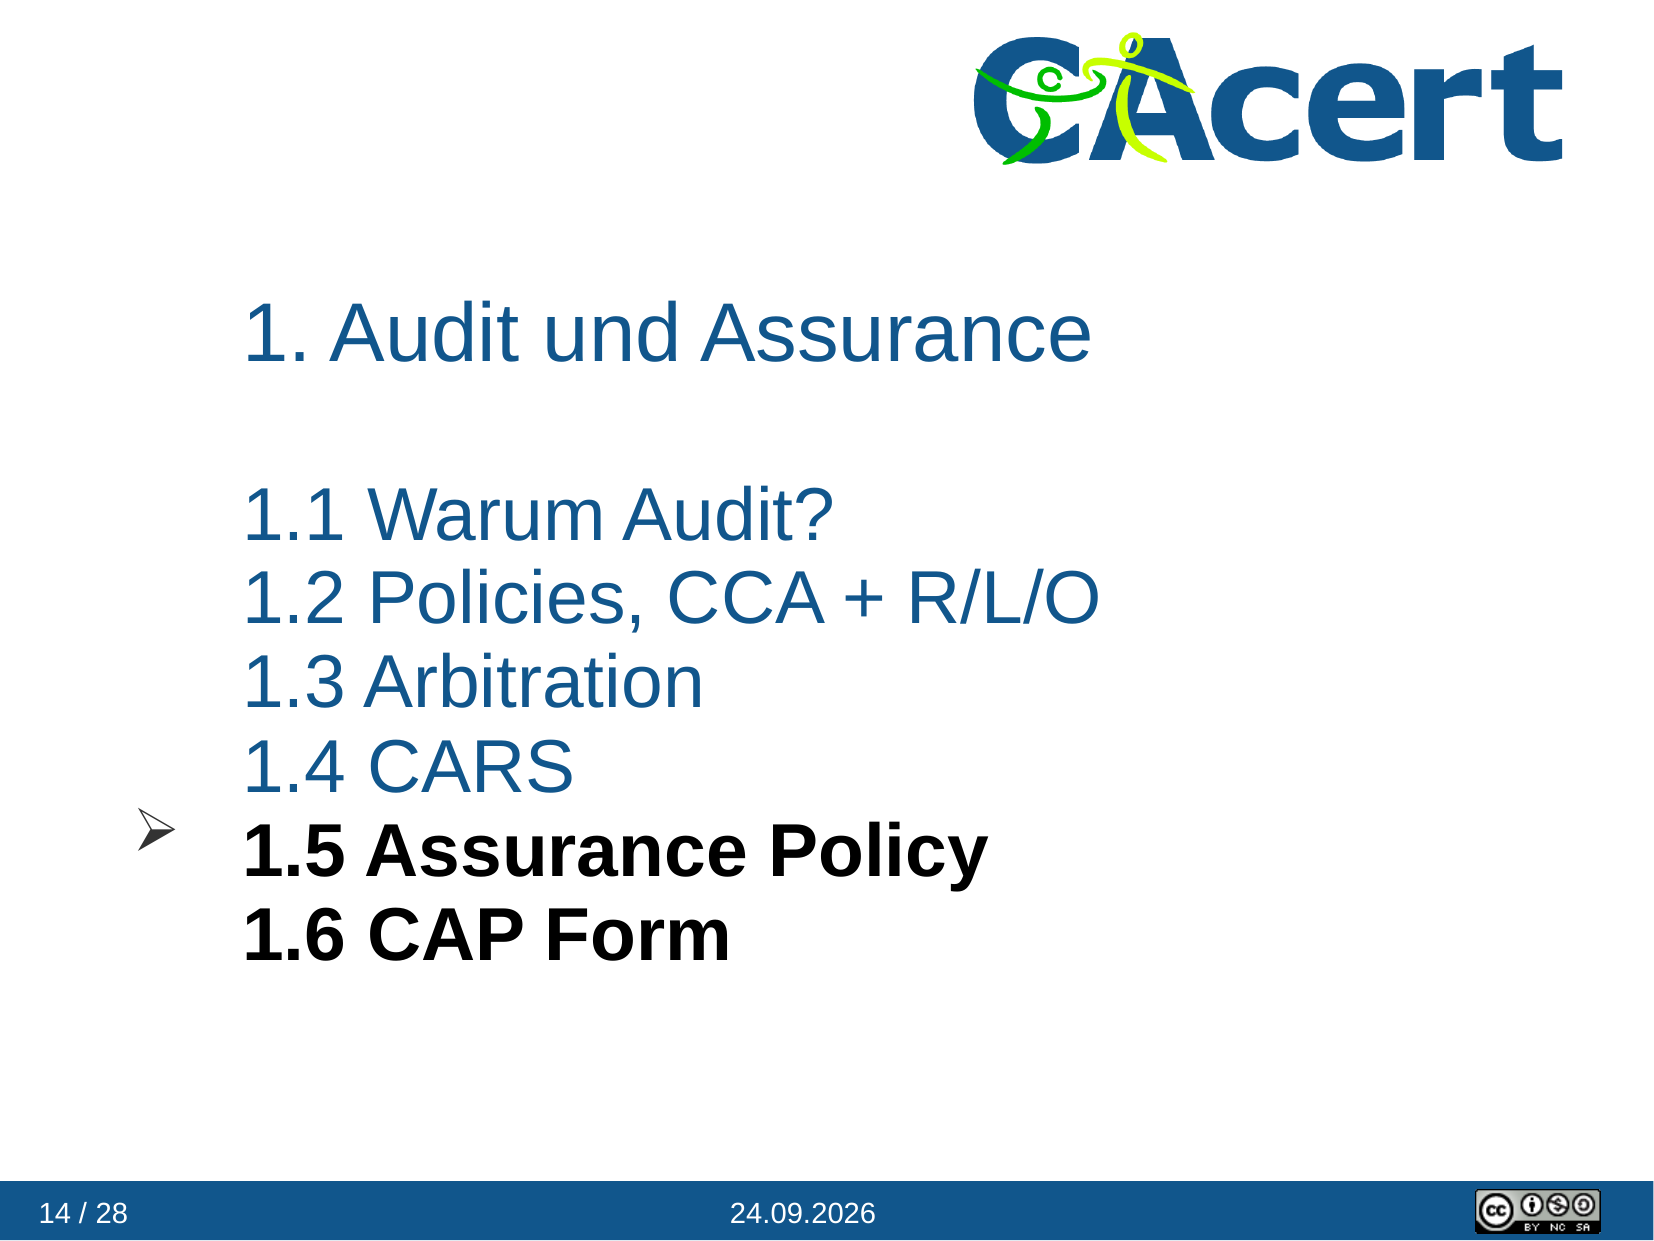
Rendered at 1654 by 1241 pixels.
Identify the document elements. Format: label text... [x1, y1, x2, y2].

text_box [65, 265, 237, 1025]
picture [972, 30, 1564, 166]
picture [1475, 1189, 1601, 1234]
title 1. Audit und Assurance 1.1 Warum Audit? 1.2 Policies, CCA + R/L/O 1.3 Arbitration 1.4 CARS 1.5 Assurance Policy 1.6 CAP Form [242, 265, 1565, 997]
